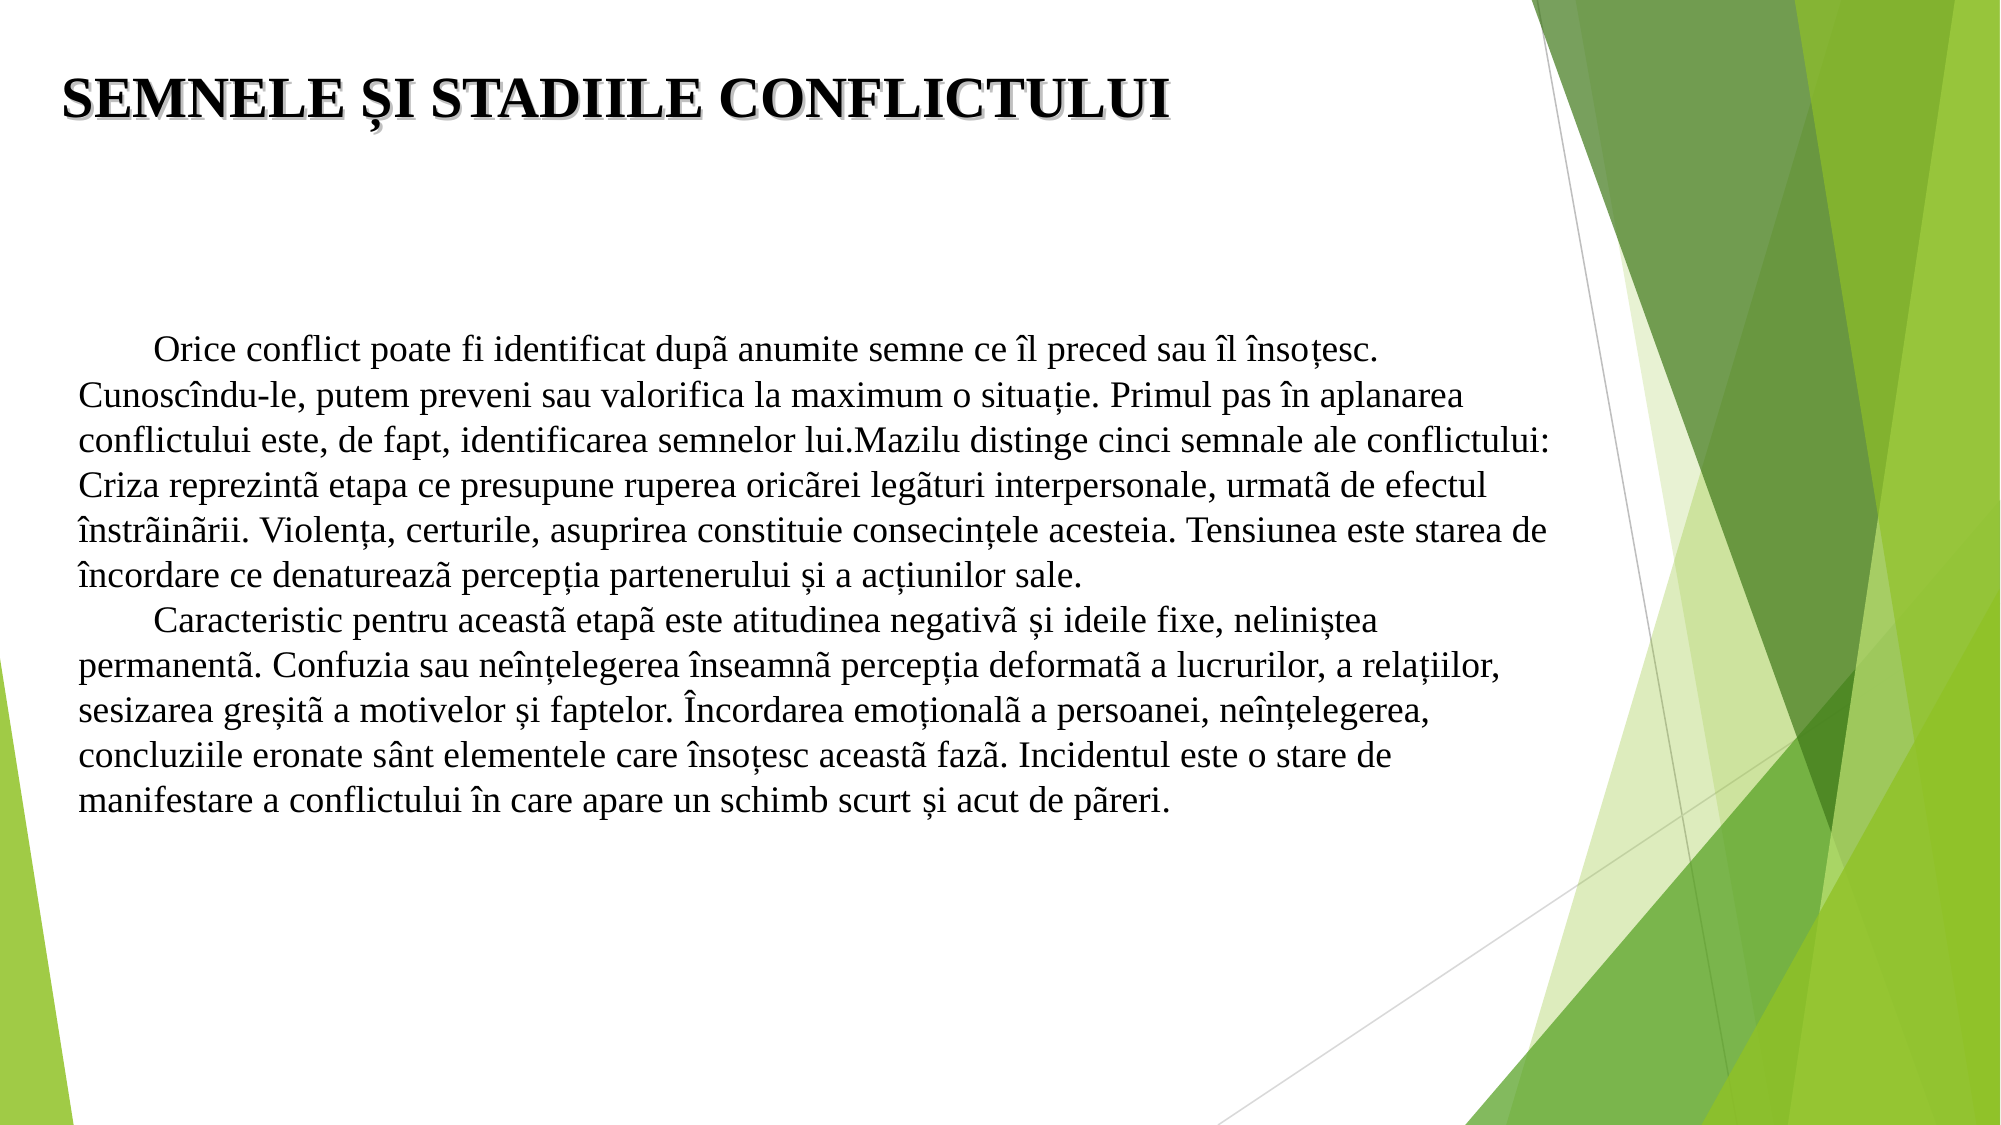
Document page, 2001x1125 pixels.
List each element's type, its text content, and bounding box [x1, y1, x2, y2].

text_box SEMNELE ȘI STADIILE CONFLICTULUI [46, 51, 1216, 138]
text_box Orice conflict poate fi identificat dupã anumite semne ce îl preced sau îl însoțesc. Cunoscîndu-le, putem preveni sau valorifica la maximum o situație. Primul pas în aplanarea conflictului este, de fapt, identificarea semnelor lui.Mazilu distinge cinci semnale ale conflictului: Criza reprezintã etapa ce presupune ruperea oricãrei legãturi interpersonale, urmatã de efectul înstrãinãrii. Violența, certurile, asuprirea constituie consecințele acesteia. Tensiunea este starea de încordare ce denatureazã percepția partenerului și a acțiunilor sale. Caracteristic pentru aceastã etapã este atitudinea negativã și ideile fixe, neliniștea permanentã. Confuzia sau neînțelegerea înseamnã percepția deformatã a lucrurilor, a relațiilor, sesizarea greșitã a motivelor și faptelor. Încordarea emoționalã a persoanei, neînțelegerea, concluziile eronate sânt elementele care însoțesc aceastã fazã. Incidentul este o stare de manifestare a conflictului în care apare un schimb scurt și acut de pãreri. [63, 262, 1576, 833]
